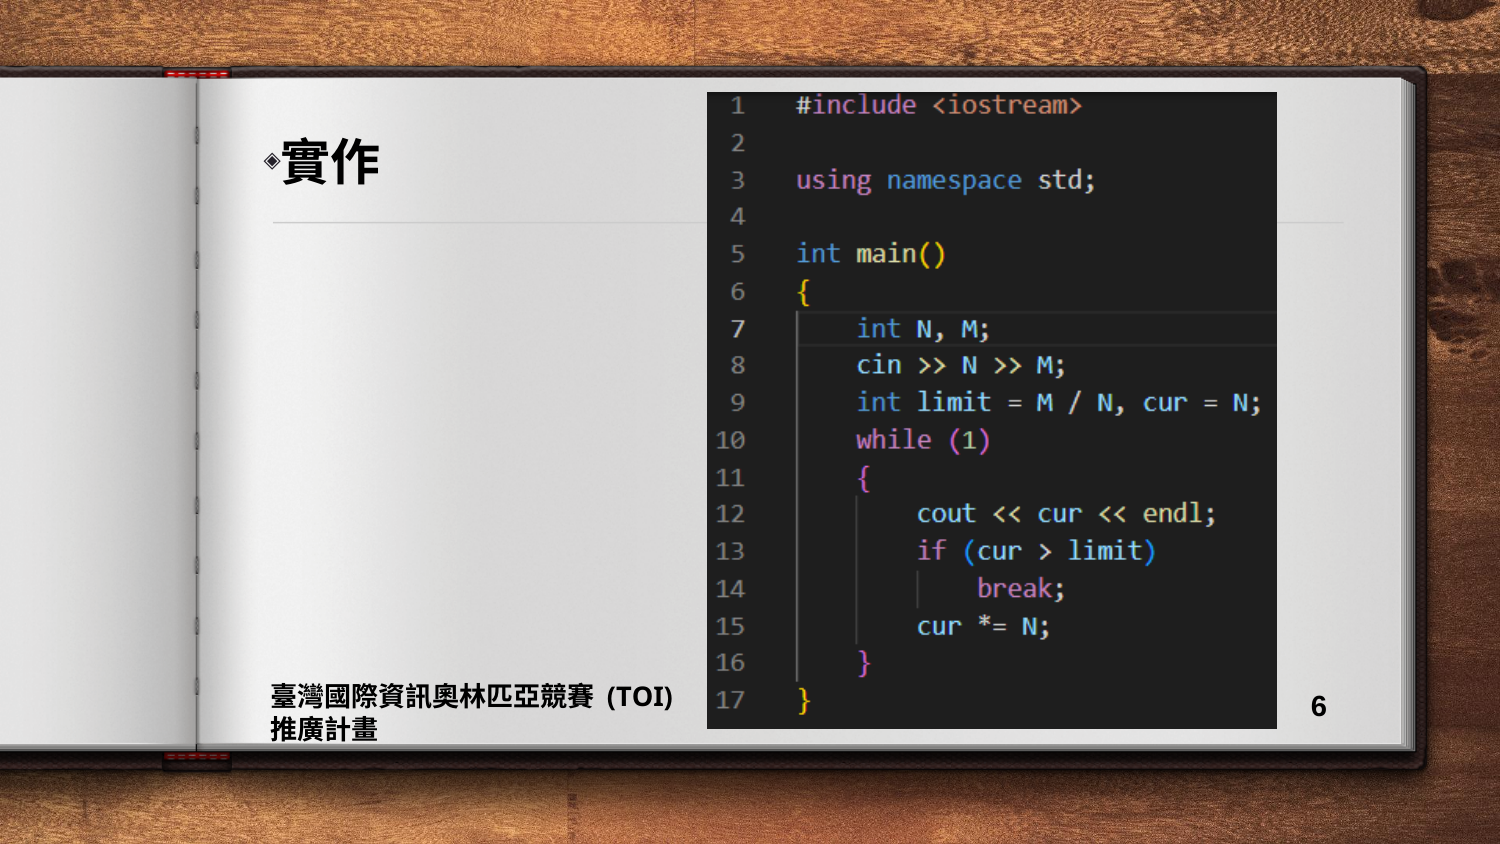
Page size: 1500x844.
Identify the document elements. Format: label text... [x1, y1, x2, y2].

text_box 6 [1295, 672, 1386, 737]
text_box 實作 [248, 115, 707, 205]
picture [707, 92, 1277, 729]
